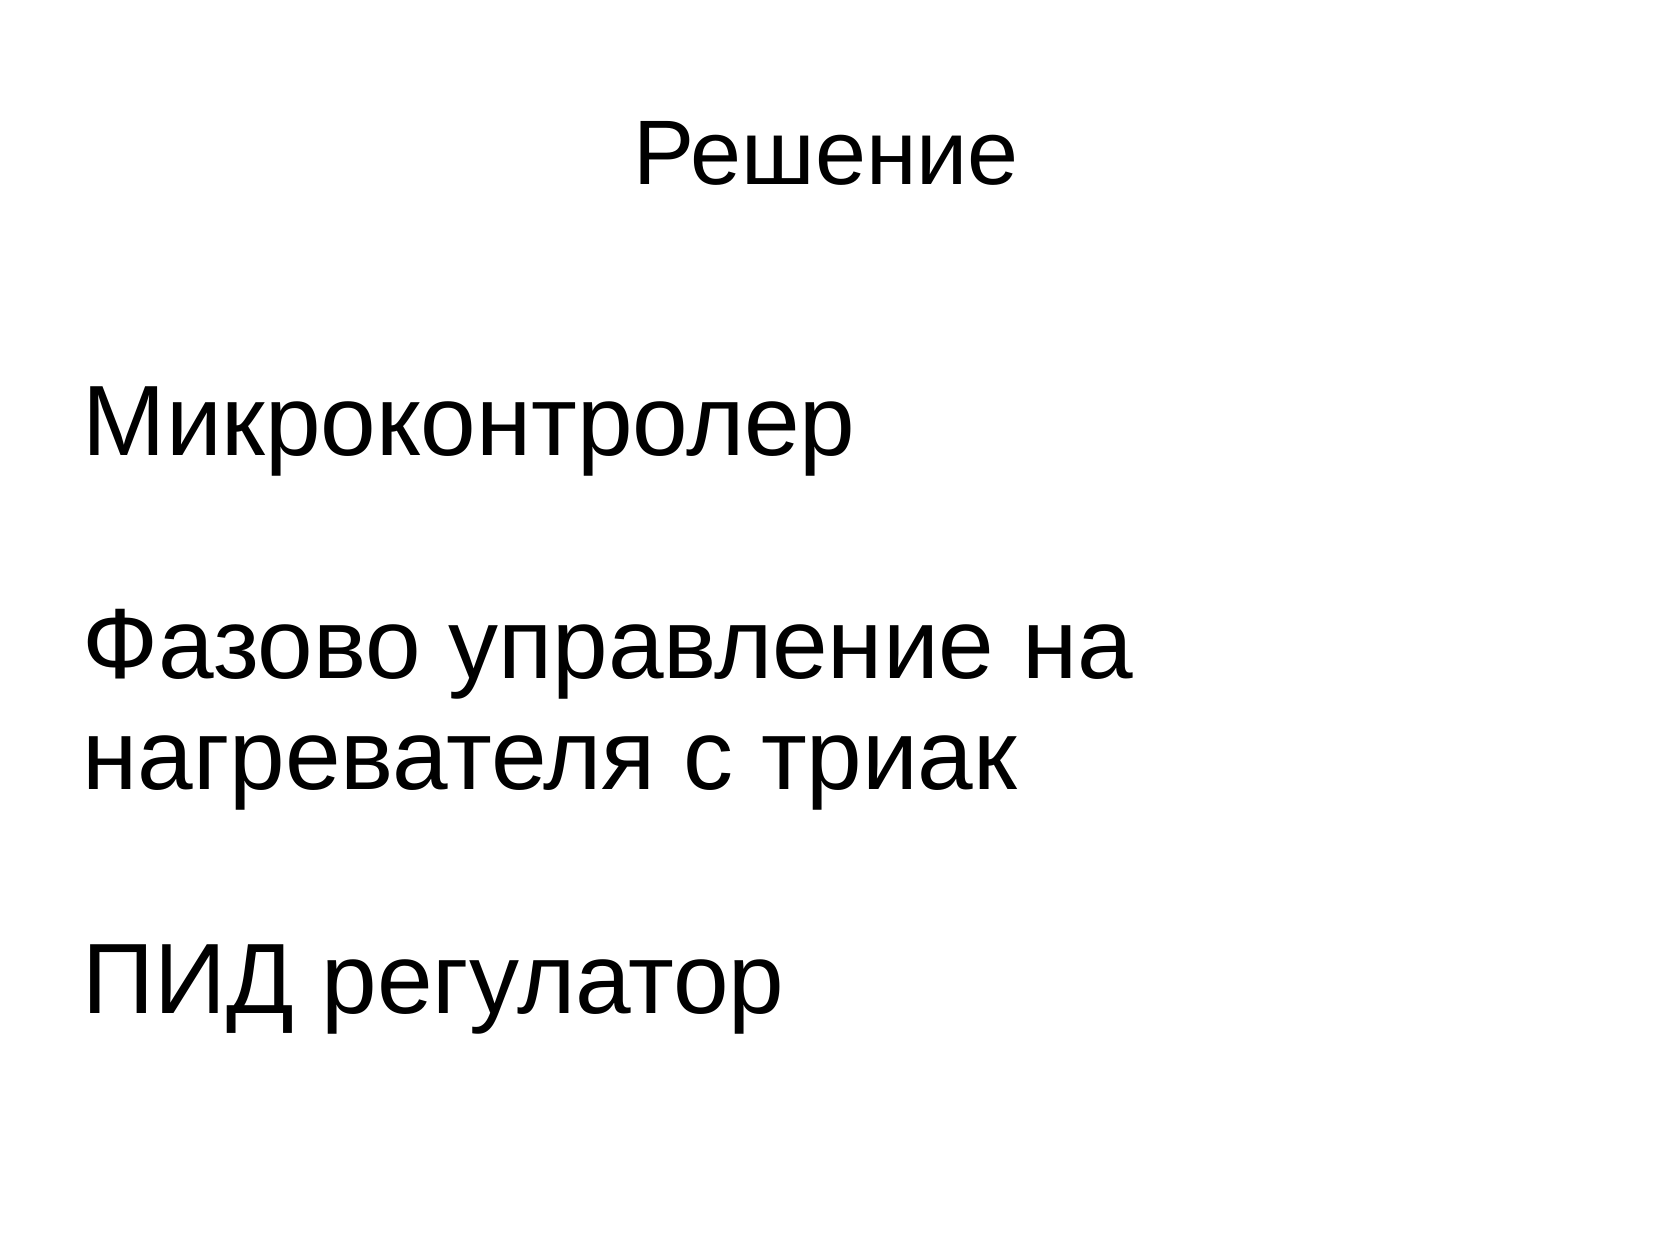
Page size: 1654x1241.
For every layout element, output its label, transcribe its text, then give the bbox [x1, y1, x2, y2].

title Решение [82, 49, 1571, 257]
subtitle Микроконтролер Фазово управление на нагревателя с триак ПИД регулатор [82, 290, 1571, 1109]
